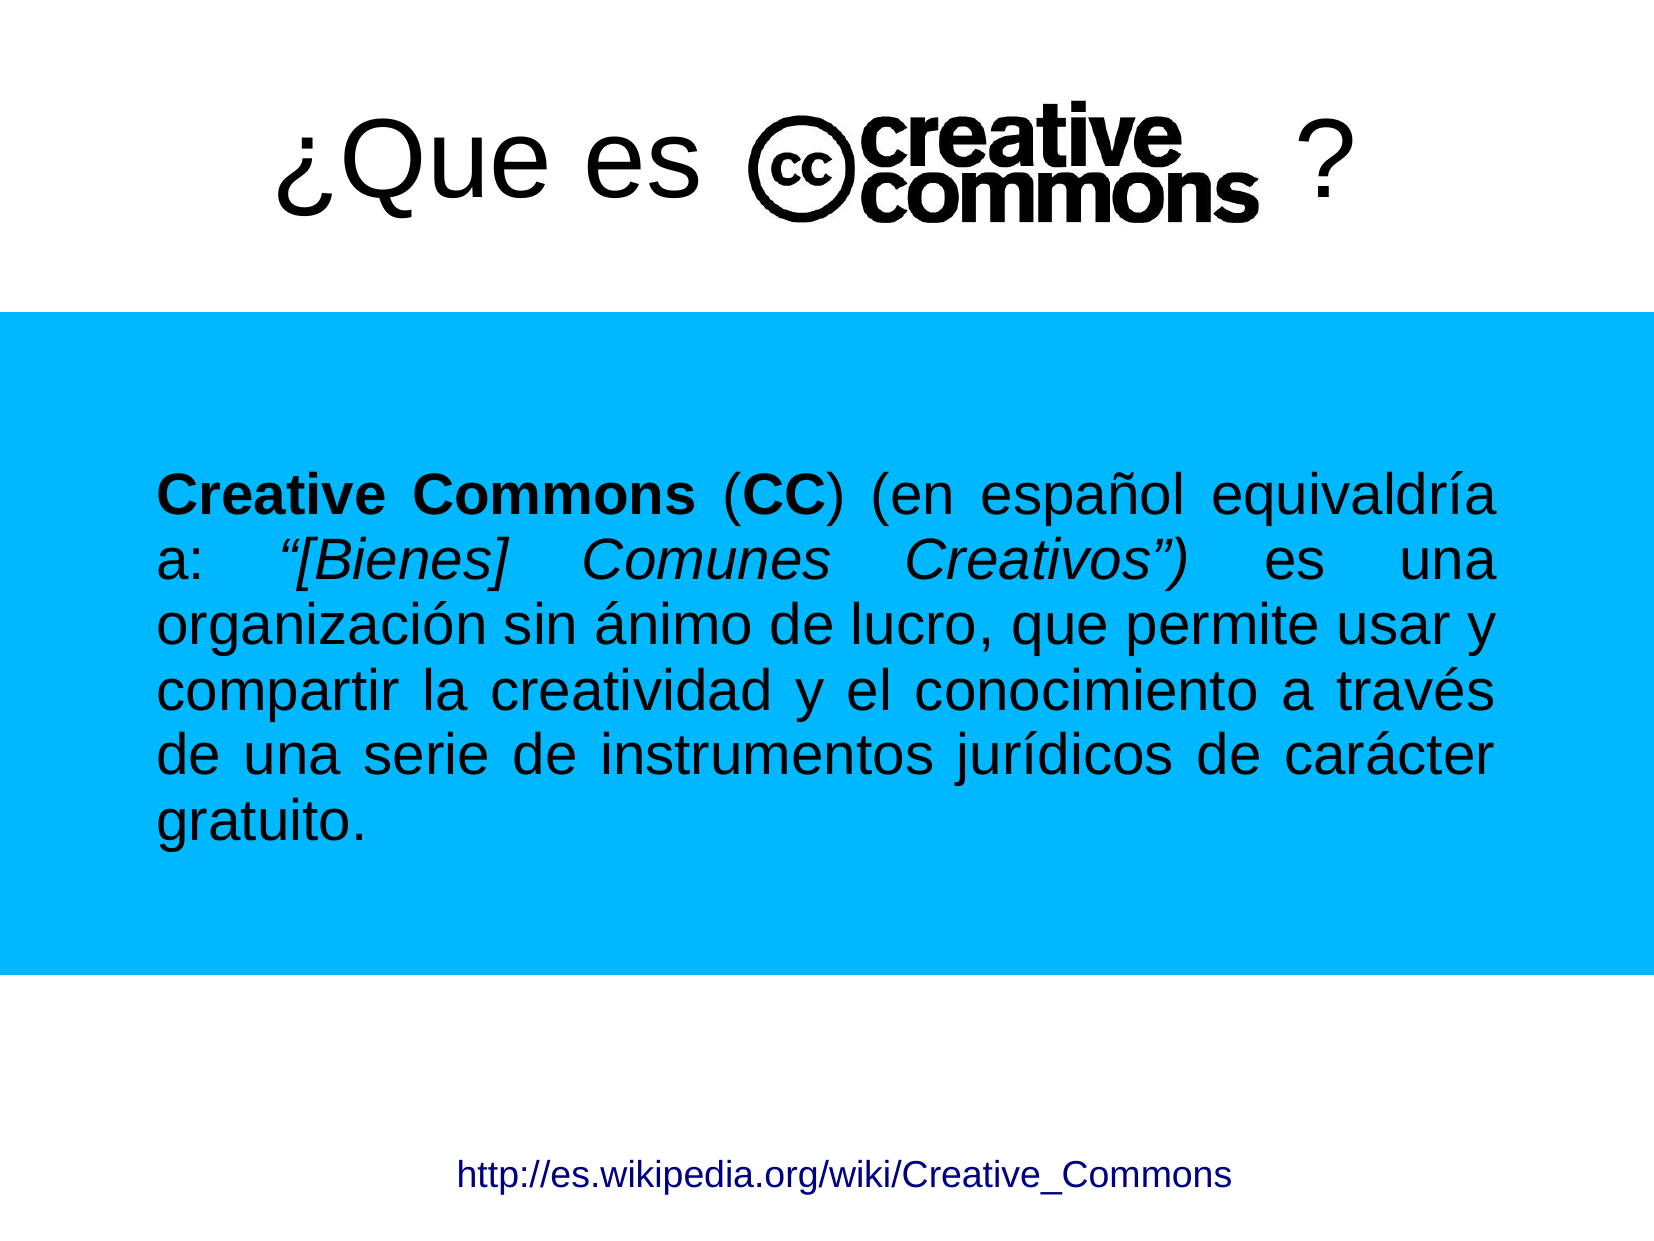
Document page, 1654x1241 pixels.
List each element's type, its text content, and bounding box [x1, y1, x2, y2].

text_box ¿Que es ? [129, 88, 720, 216]
text_box Creative Commons (CC) (en español equivaldría a: “[Bienes] Comunes Creativos”) es una organización sin ánimo de lucro, que permite usar y compartir la creatividad y el conocimiento a través de una serie de instrumentos jurídicos de carácter gratuito. [141, 454, 1512, 821]
text_box http://es.wikipedia.org/wiki/Creative_Commons [70, 1145, 1619, 1198]
picture [720, 67, 1276, 278]
text_box ¿Que es ? [1276, 88, 1501, 216]
text_box [0, 312, 1654, 975]
